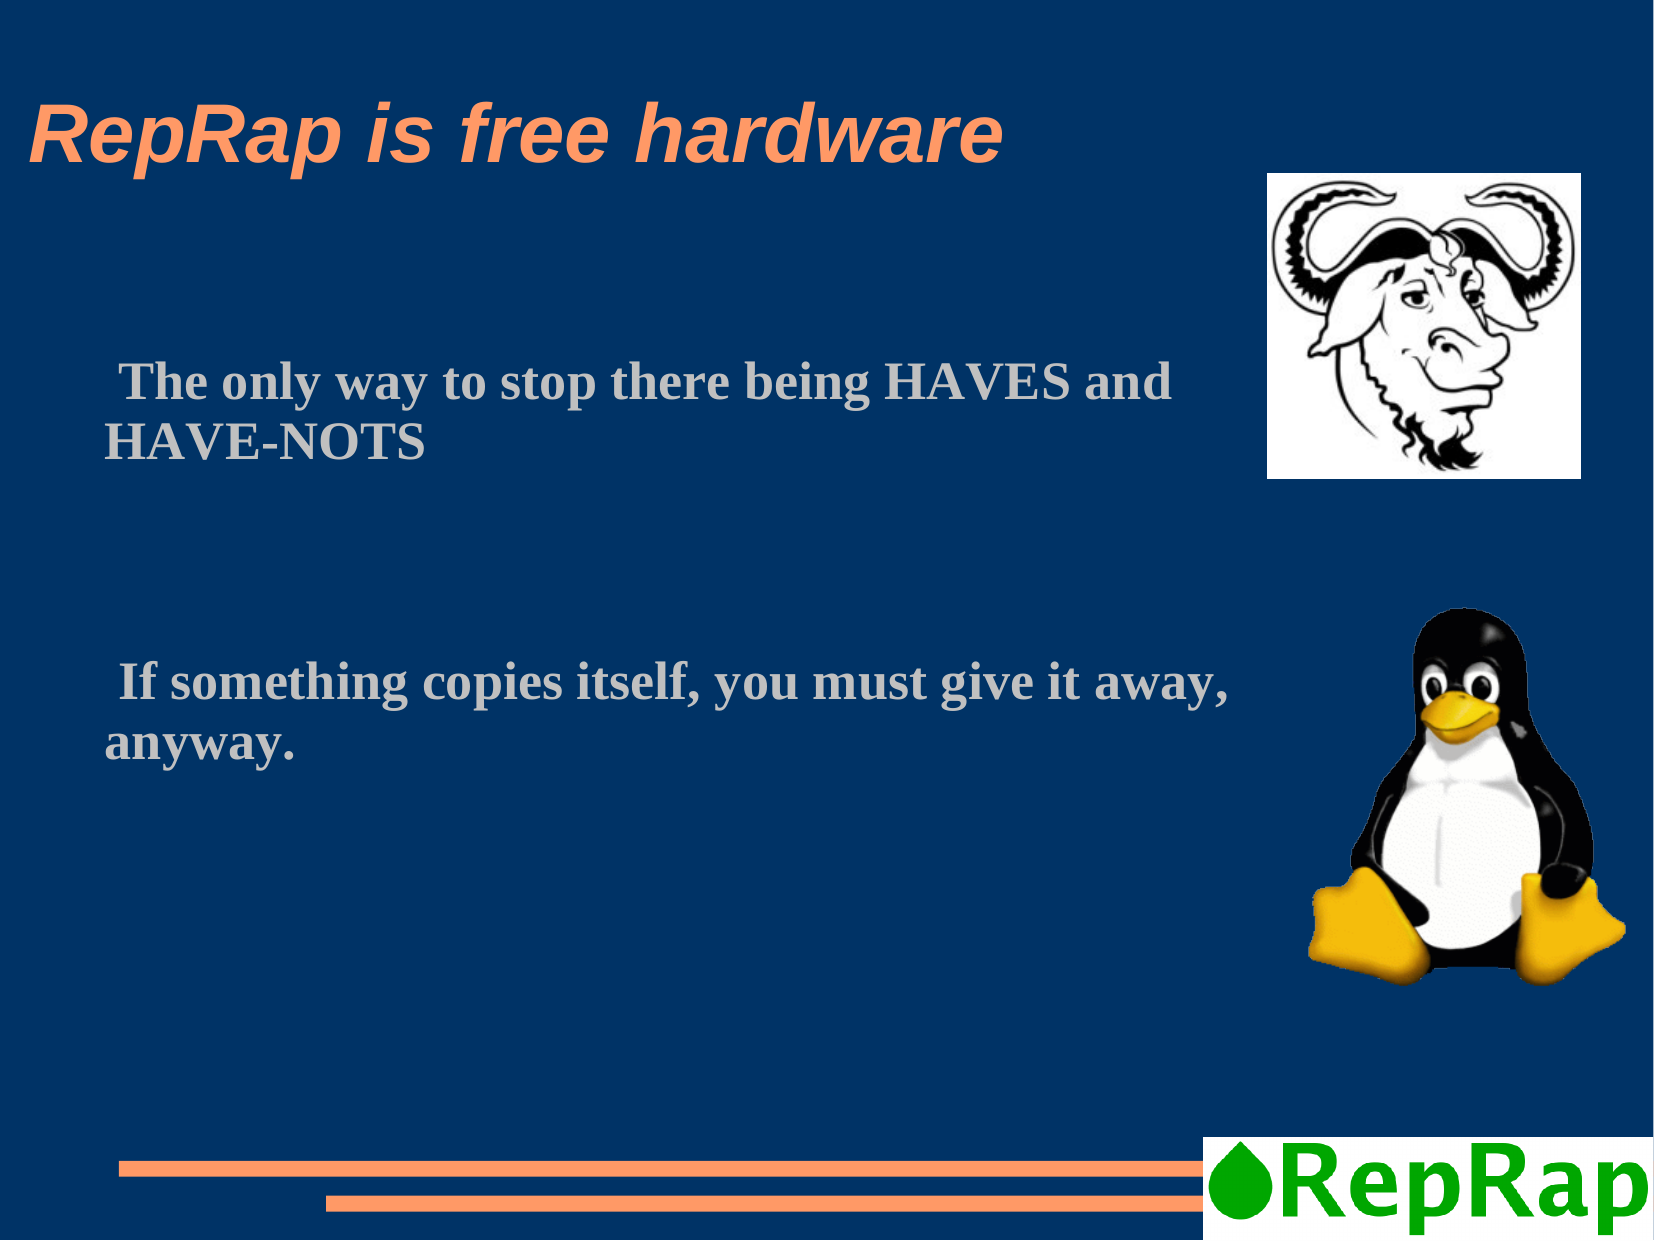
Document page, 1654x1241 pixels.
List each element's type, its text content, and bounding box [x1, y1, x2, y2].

text_box The only way to stop there being HAVES and HAVE-NOTS If something copies itself, you must give it away, anyway. [104, 240, 1278, 1029]
picture [1278, 562, 1654, 1019]
title RepRap is free hardware [28, 0, 1654, 267]
picture [1203, 1137, 1654, 1241]
picture [1267, 173, 1581, 479]
